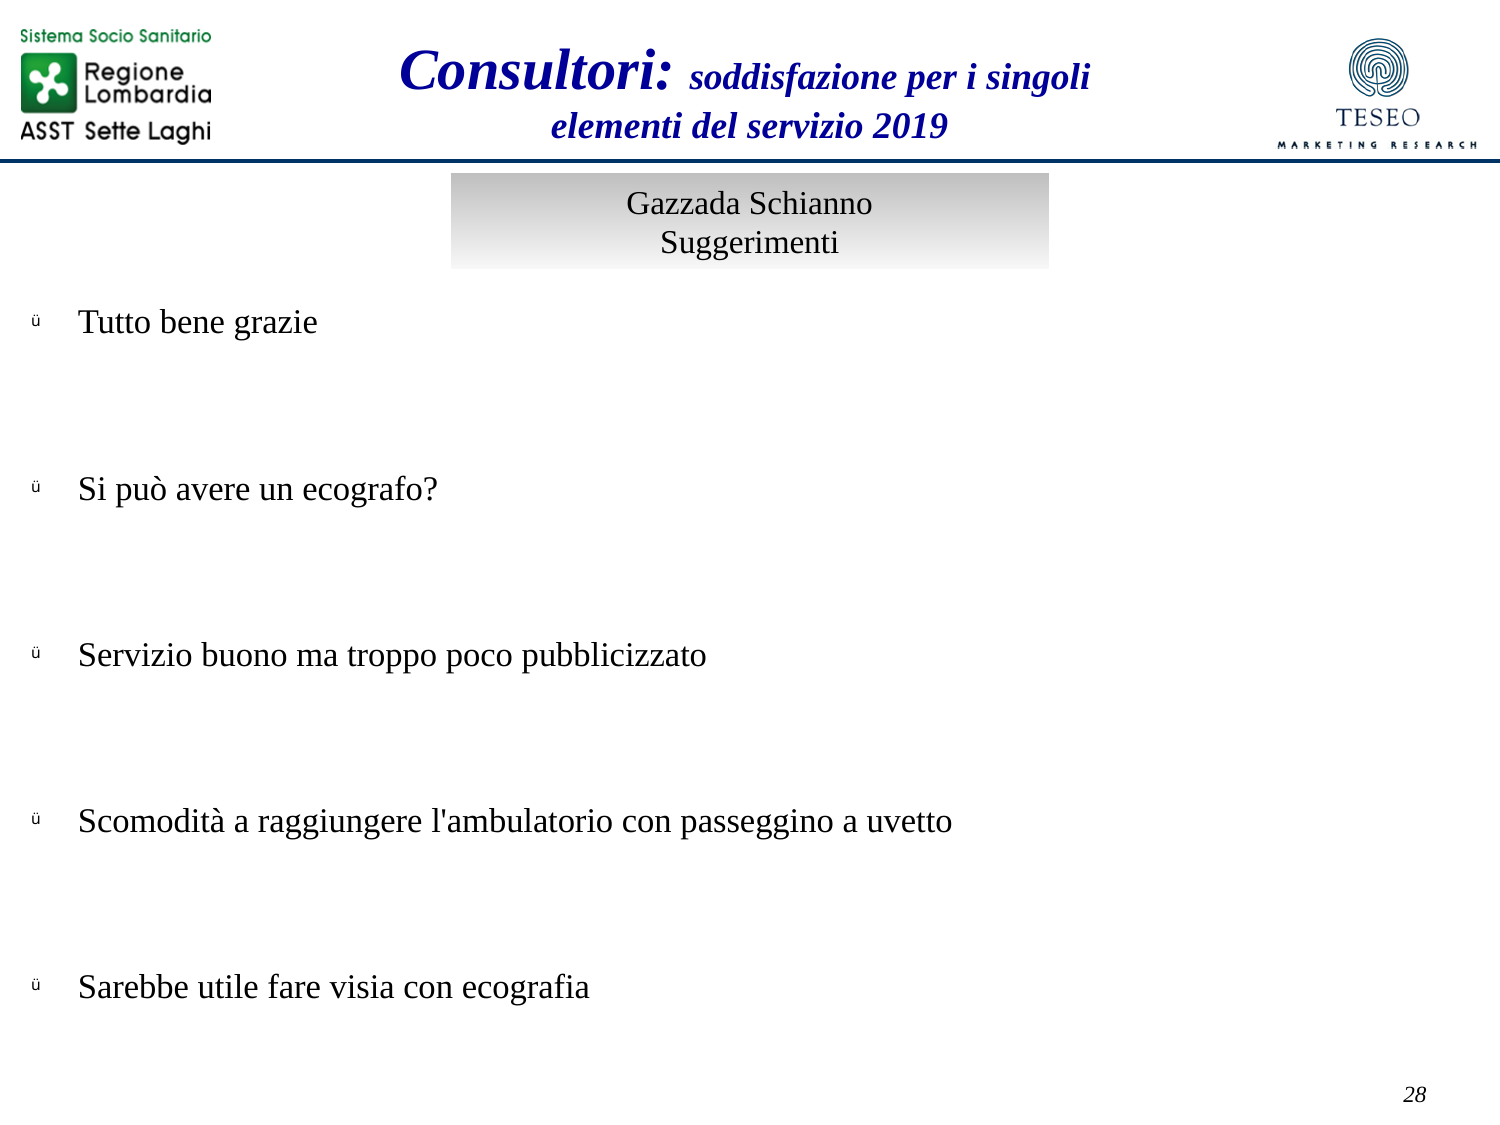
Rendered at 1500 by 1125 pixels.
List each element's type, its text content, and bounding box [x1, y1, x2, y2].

text_box Gazzada Schianno Suggerimenti [451, 173, 1049, 269]
picture [21, 26, 206, 148]
text_box Tutto bene grazie Si può avere un ecografo? Servizio buono ma troppo poco pubblicizzato Scomodità a raggiungere l'ambulatorio con passeggino a uvetto Sarebbe utile fare visia con ecografia Sarebbe utile avere un ecografo Sarebbe meglio fare la visita e l'ecografia Risponde sempre la segreteria, contatto difficoltoso. Più orari per prendere appuntamento Rampa er passeggini o ascensore Pulire ingresso!! Propongo ecografo Più pulizia fuori più un ecografo per visita ginecologica Perchè non c'è un ecografo?? Non risponde mai nessuno al telefono!! Non è possibile che manchi un ecografo. personale molto competente, soprattutto l'ostetrica è molto brava!!! Mi piacerebbe l'ecografia perchè in ospedale i tempi sono lunghi!!! Mi piace la struttura ma necessità di più strumenti [16, 292, 1475, 1125]
text_box Consultori: soddisfazione per i singoli elementi del servizio 2019 [206, 25, 1294, 151]
picture [1294, 30, 1481, 149]
